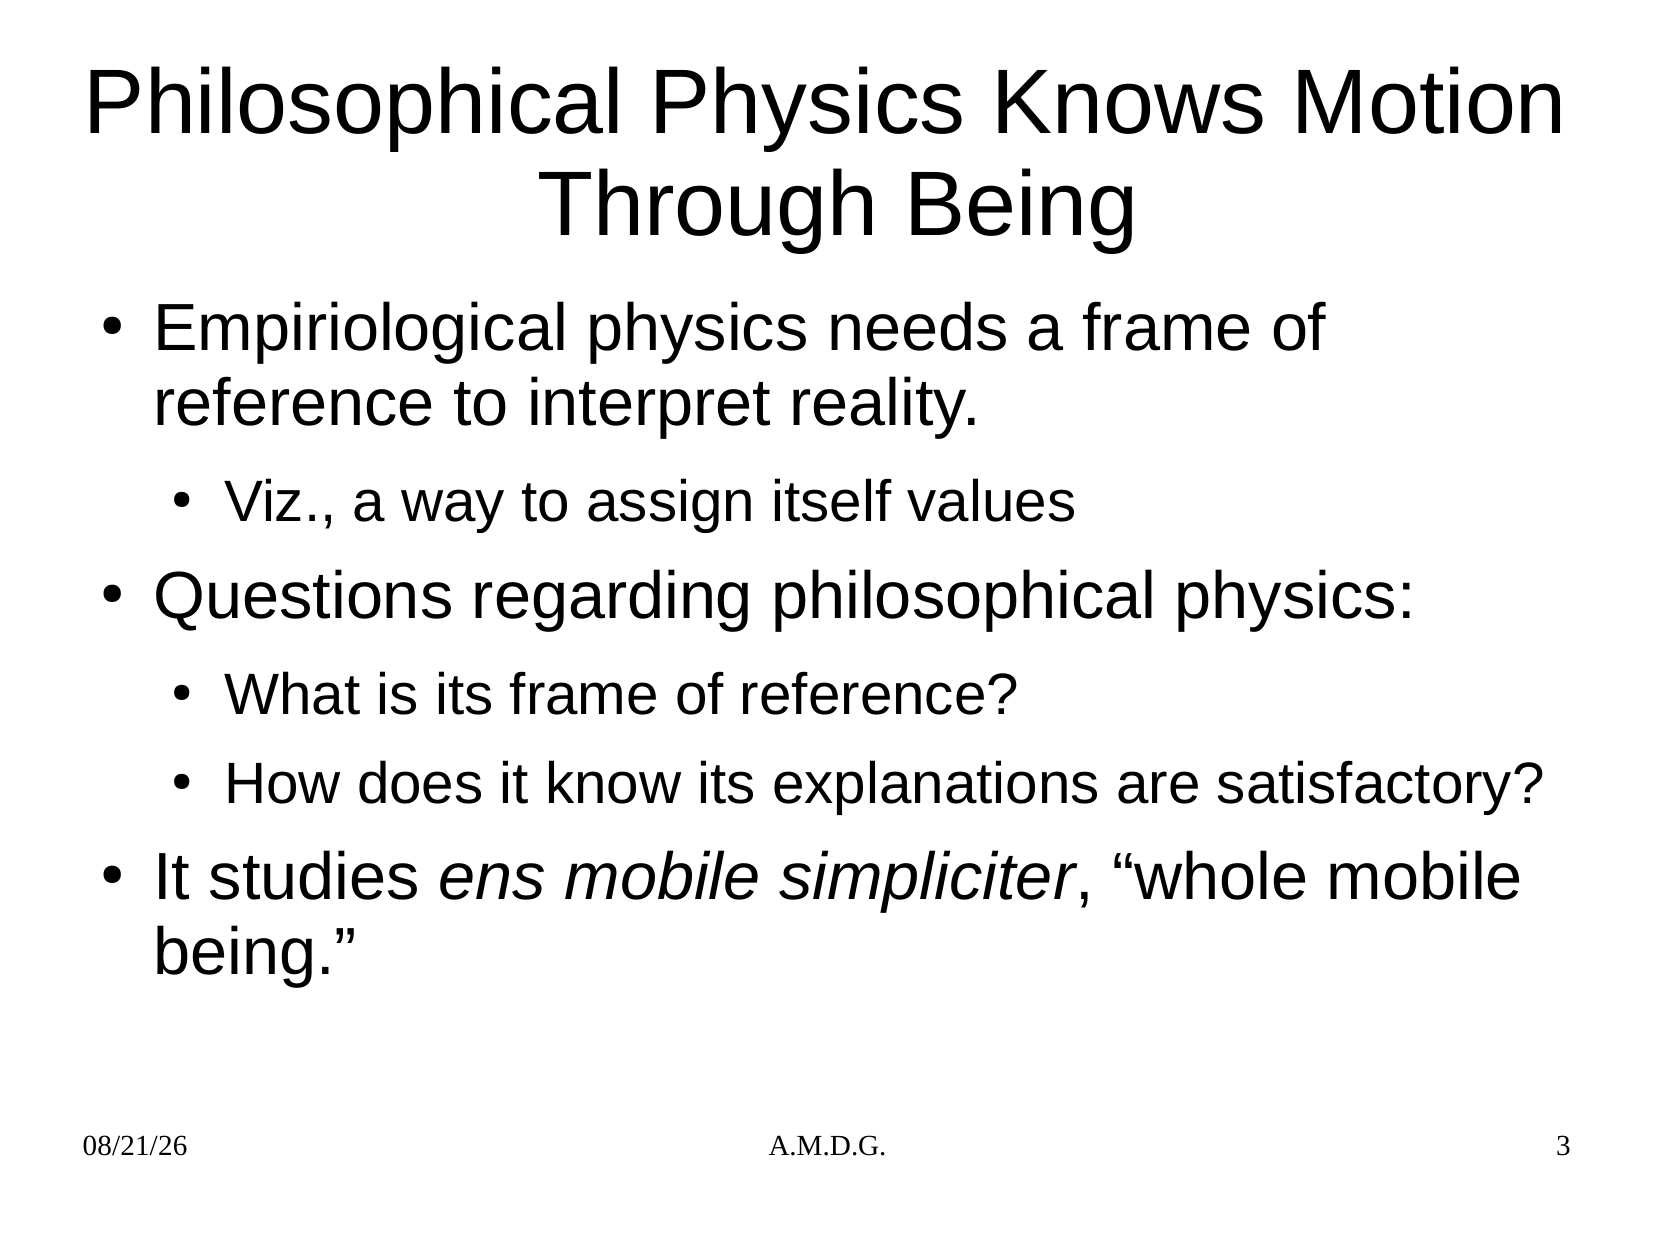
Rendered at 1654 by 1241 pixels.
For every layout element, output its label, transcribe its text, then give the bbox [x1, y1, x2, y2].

list Empiriological physics needs a frame of reference to interpret reality. Viz., a way to assign itself values Questions regarding philosophical physics: What is its frame of reference? How does it know its explanations are satisfactory? It studies ens mobile simpliciter, “whole mobile being.” [82, 290, 1571, 1109]
title Philosophical Physics Knows Motion Through Being [82, 49, 1571, 257]
